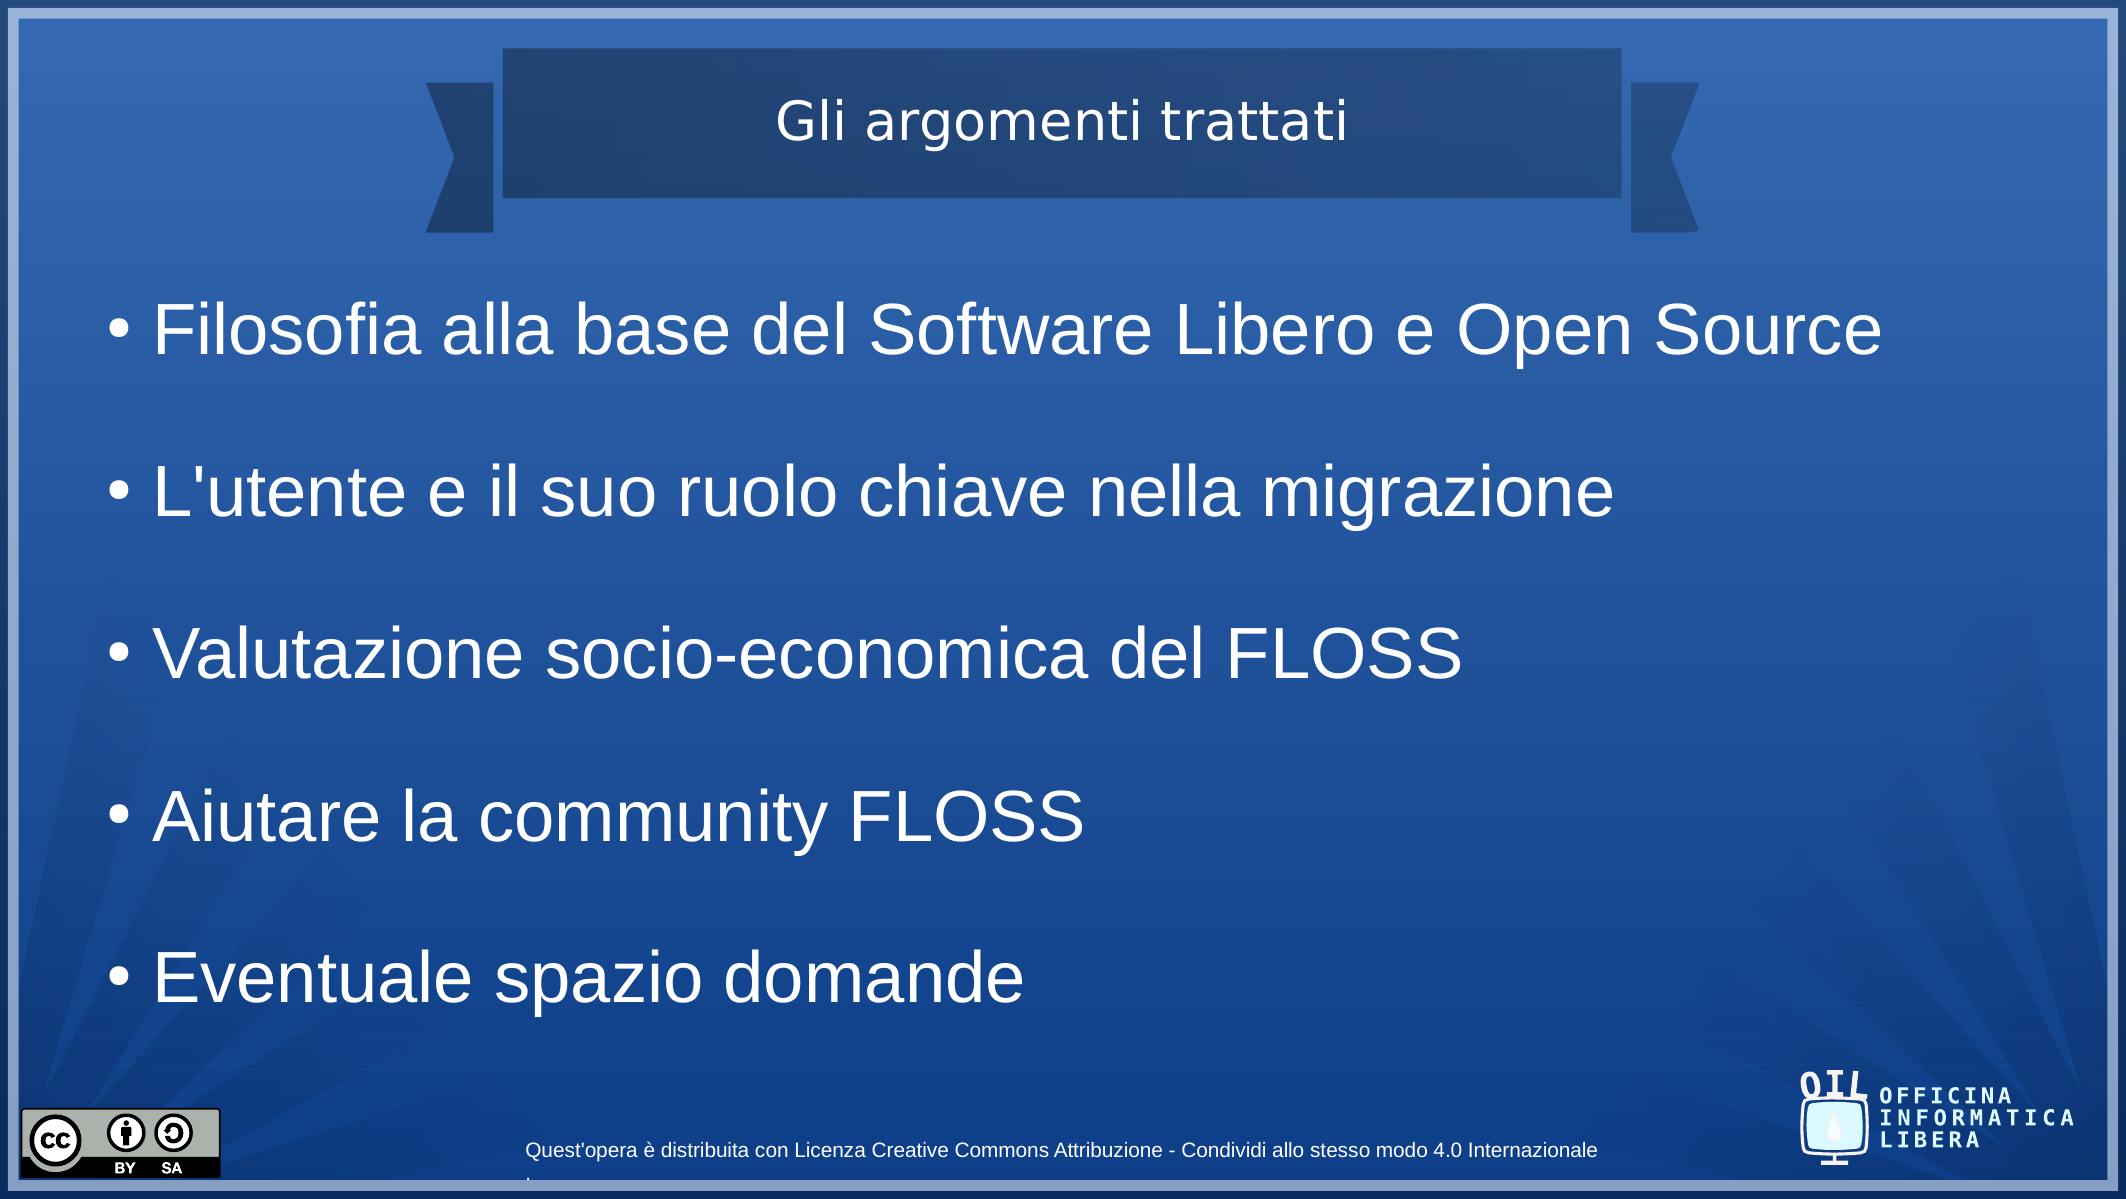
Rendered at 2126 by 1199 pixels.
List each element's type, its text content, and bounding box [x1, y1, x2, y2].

subtitle Filosofia alla base del Software Libero e Open Source L'utente e il suo ruolo chiave nella migrazione Valutazione socio-economica del FLOSS Aiutare la community FLOSS Eventuale spazio domande [106, 289, 2020, 1199]
text_box Quest'opera è distribuita con Licenza Creative Commons Attribuzione - Condividi allo stesso modo 4.0 Internazionale. [510, 1131, 1619, 1193]
picture [20, 1107, 221, 1178]
title Gli argomenti trattati [501, 22, 1625, 222]
picture [1720, 940, 2126, 1199]
